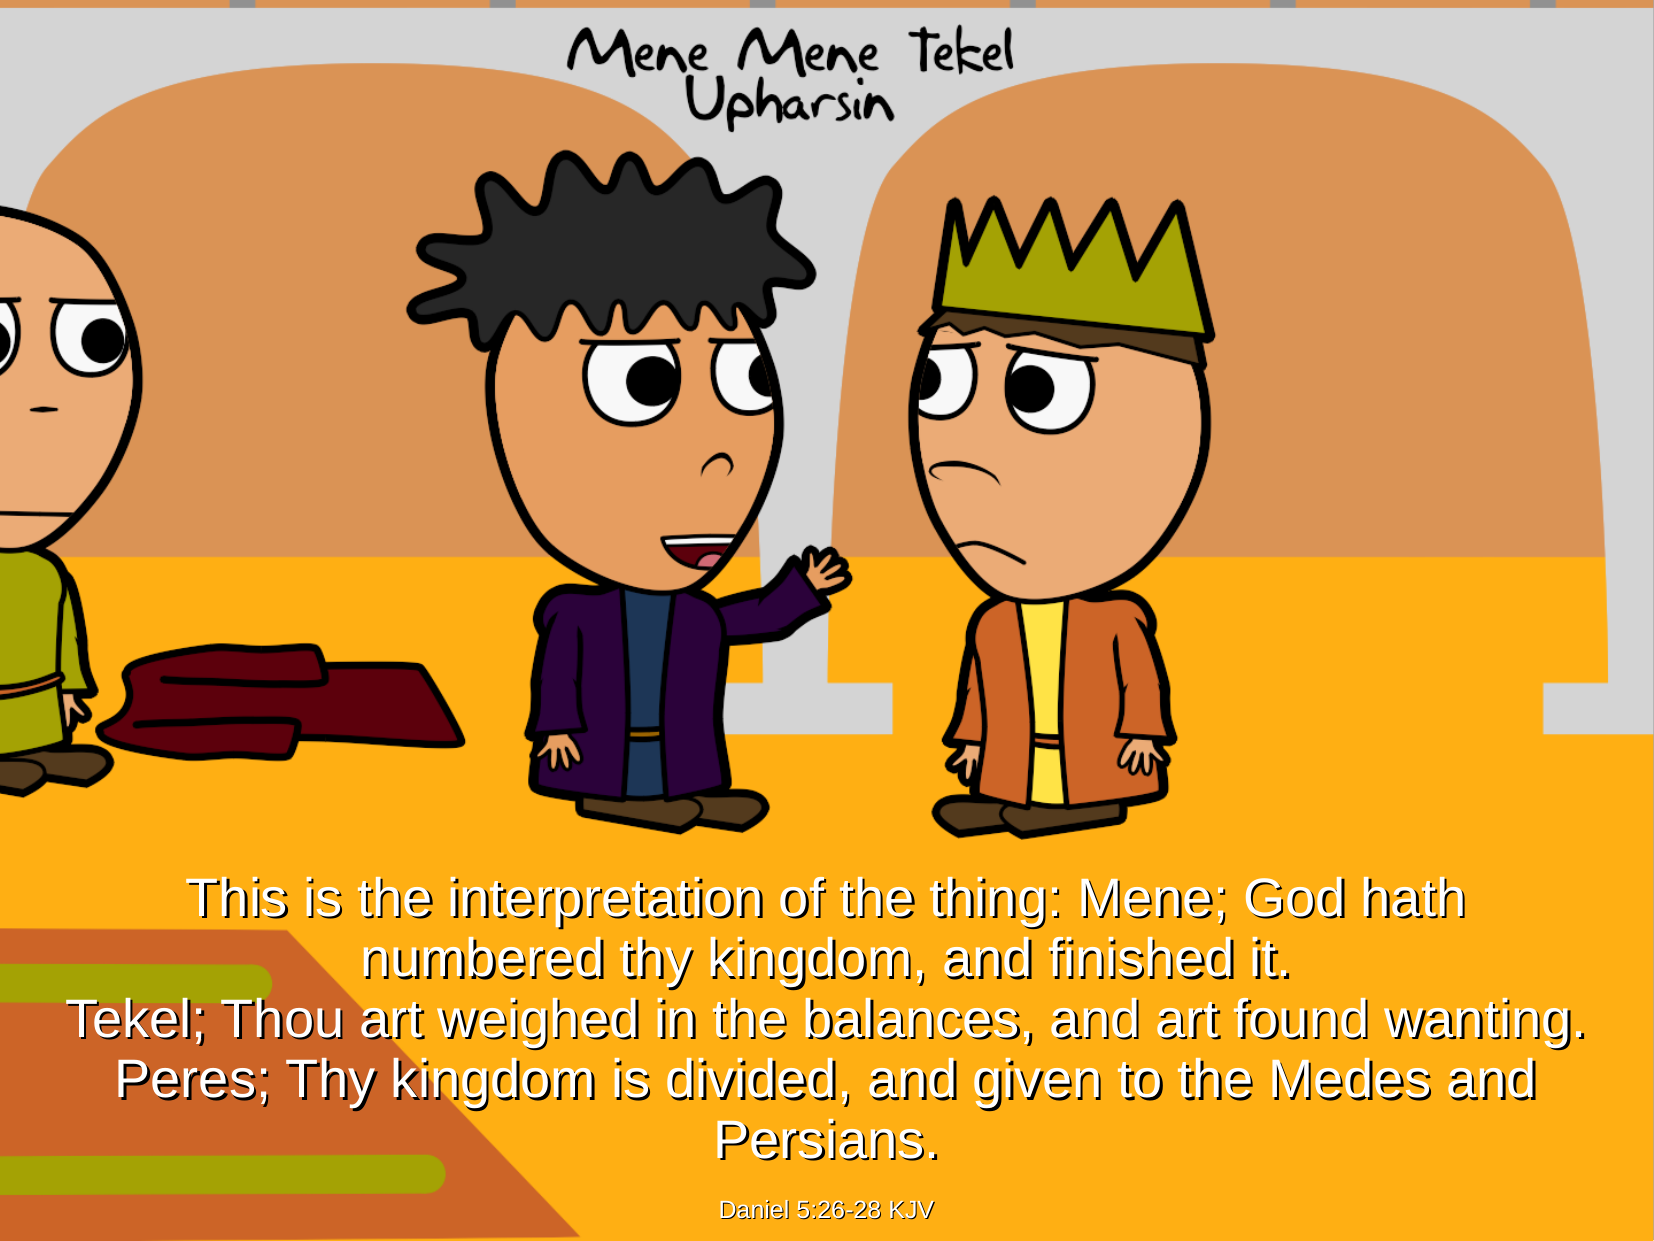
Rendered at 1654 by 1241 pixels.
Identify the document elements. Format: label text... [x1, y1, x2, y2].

title This is the interpretation of the thing: Mene; God hath numbered thy kingdom, and finished it. Tekel; Thou art weighed in the balances, and art found wanting. Peres; Thy kingdom is divided, and given to the Medes and Persians. [63, 867, 1590, 1170]
picture [0, 0, 1654, 1241]
text_box Daniel 5:26-28 KJV [703, 1188, 950, 1231]
